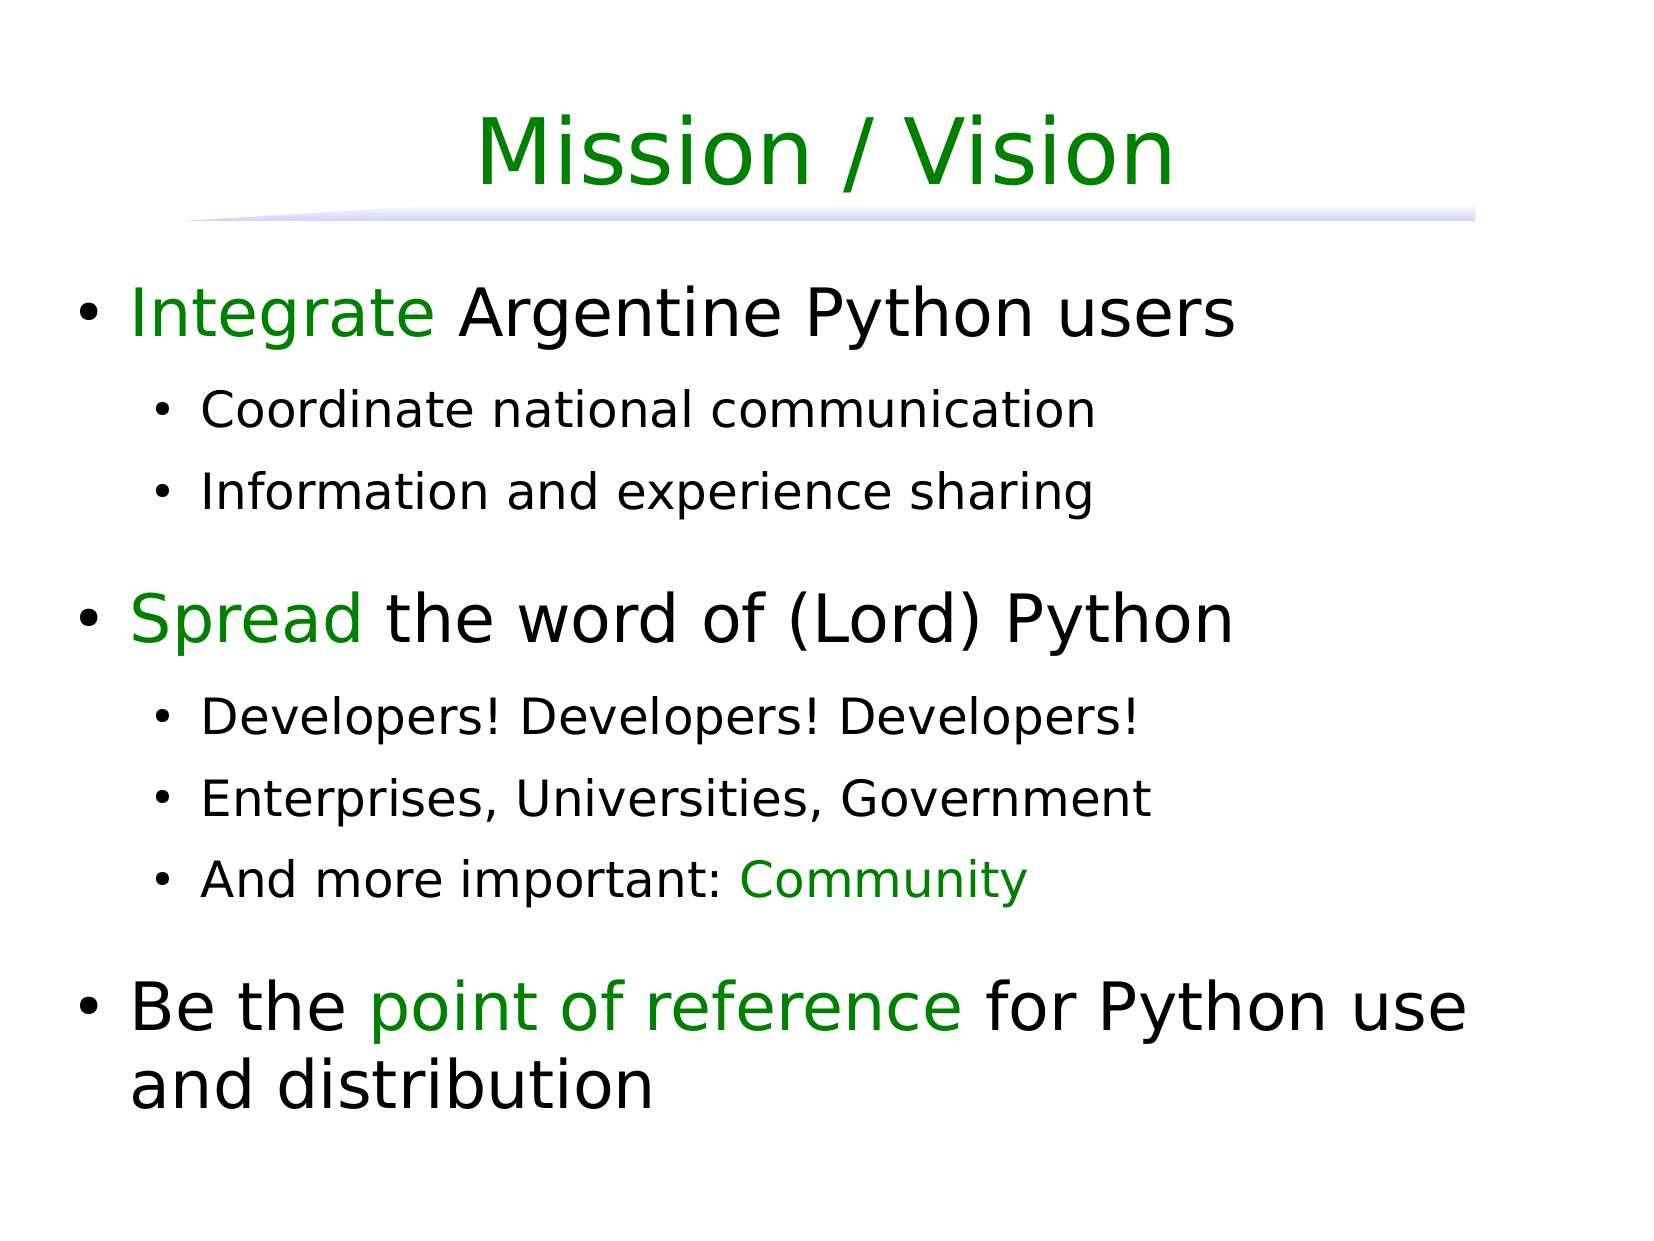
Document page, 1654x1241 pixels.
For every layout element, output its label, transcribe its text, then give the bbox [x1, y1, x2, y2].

list Integrate Argentine Python users Coordinate national communication Information and experience sharing Spread the word of (Lord) Python Developers! Developers! Developers! Enterprises, Universities, Government And more important: Community Be the point of reference for Python use and distribution [59, 274, 1595, 1125]
title Mission / Vision [82, 44, 1571, 262]
